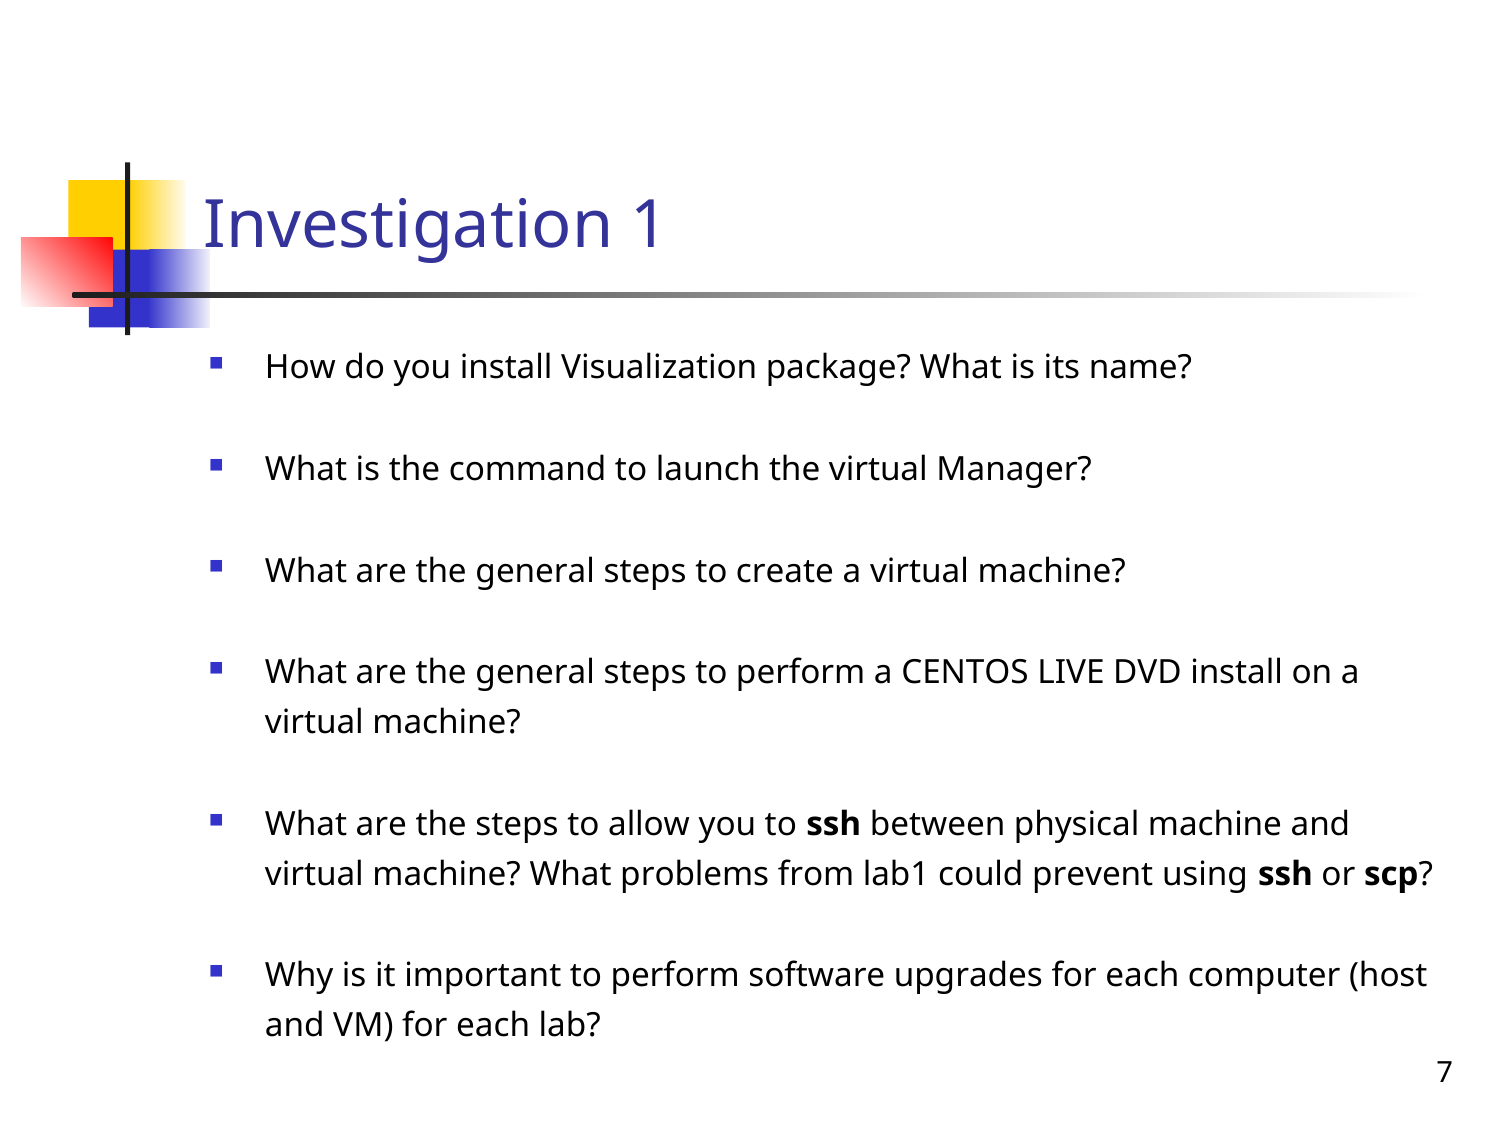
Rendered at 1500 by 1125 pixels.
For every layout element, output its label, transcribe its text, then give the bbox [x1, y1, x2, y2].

list How do you install Visualization package? What is its name? What is the command to launch the virtual Manager? What are the general steps to create a virtual machine? What are the general steps to perform a CENTOS LIVE DVD install on a virtual machine? What are the steps to allow you to ssh between physical machine and virtual machine? What problems from lab1 could prevent using ssh or scp? Why is it important to perform software upgrades for each computer (host and VM) for each lab? [193, 331, 1469, 1027]
title Investigation 1 [188, 35, 1468, 276]
